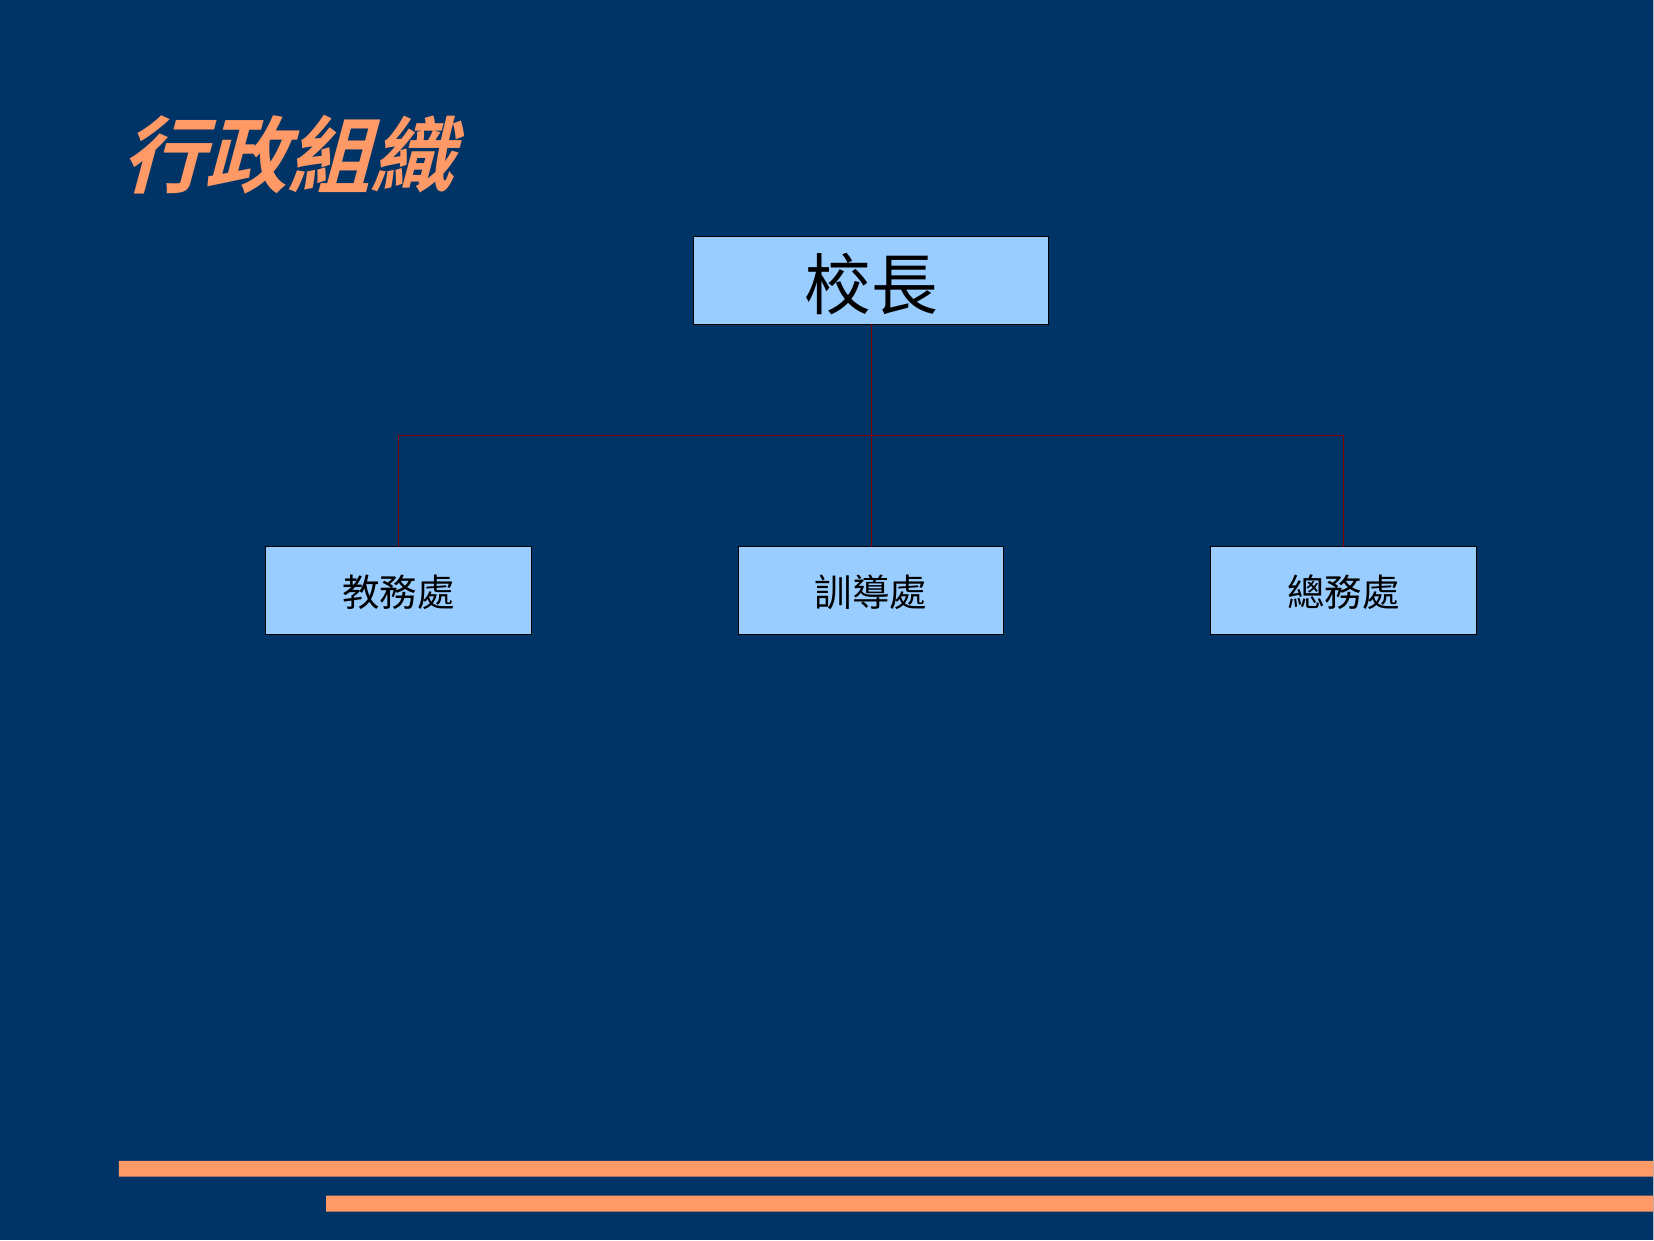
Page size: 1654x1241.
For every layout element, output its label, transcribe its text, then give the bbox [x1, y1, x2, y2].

text_box 訓導處 [738, 546, 1004, 635]
text_box 總務處 [1210, 546, 1477, 635]
text_box 校長 [693, 236, 1049, 325]
text_box 教務處 [265, 546, 532, 635]
title 行政組織 [121, 46, 1534, 254]
